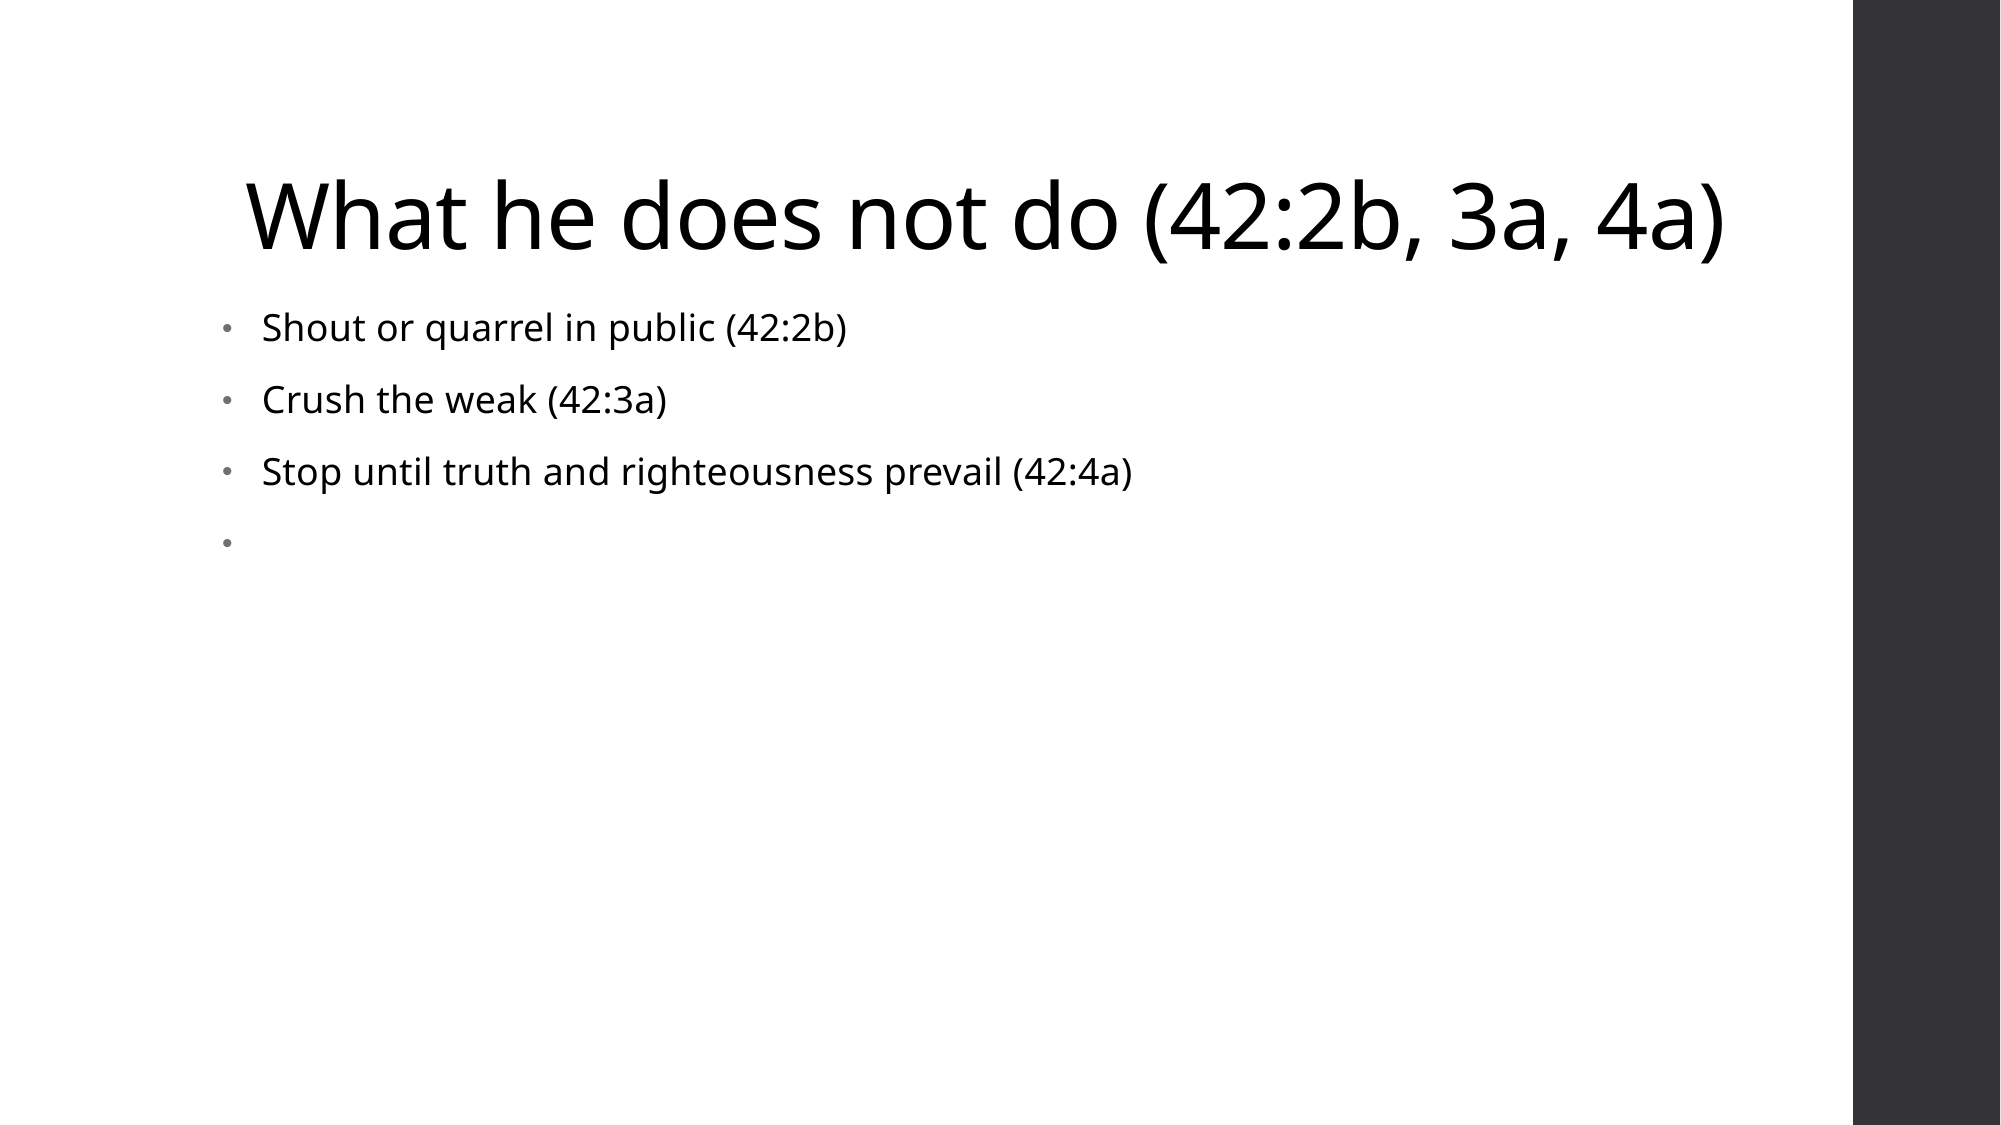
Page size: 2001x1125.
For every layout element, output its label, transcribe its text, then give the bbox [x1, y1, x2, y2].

list Shout or quarrel in public (42:2b) Crush the weak (42:3a) Stop until truth and righteousness prevail (42:4a) [206, 299, 1617, 1014]
title What he does not do (42:2b, 3a, 4a) [206, 60, 1797, 278]
